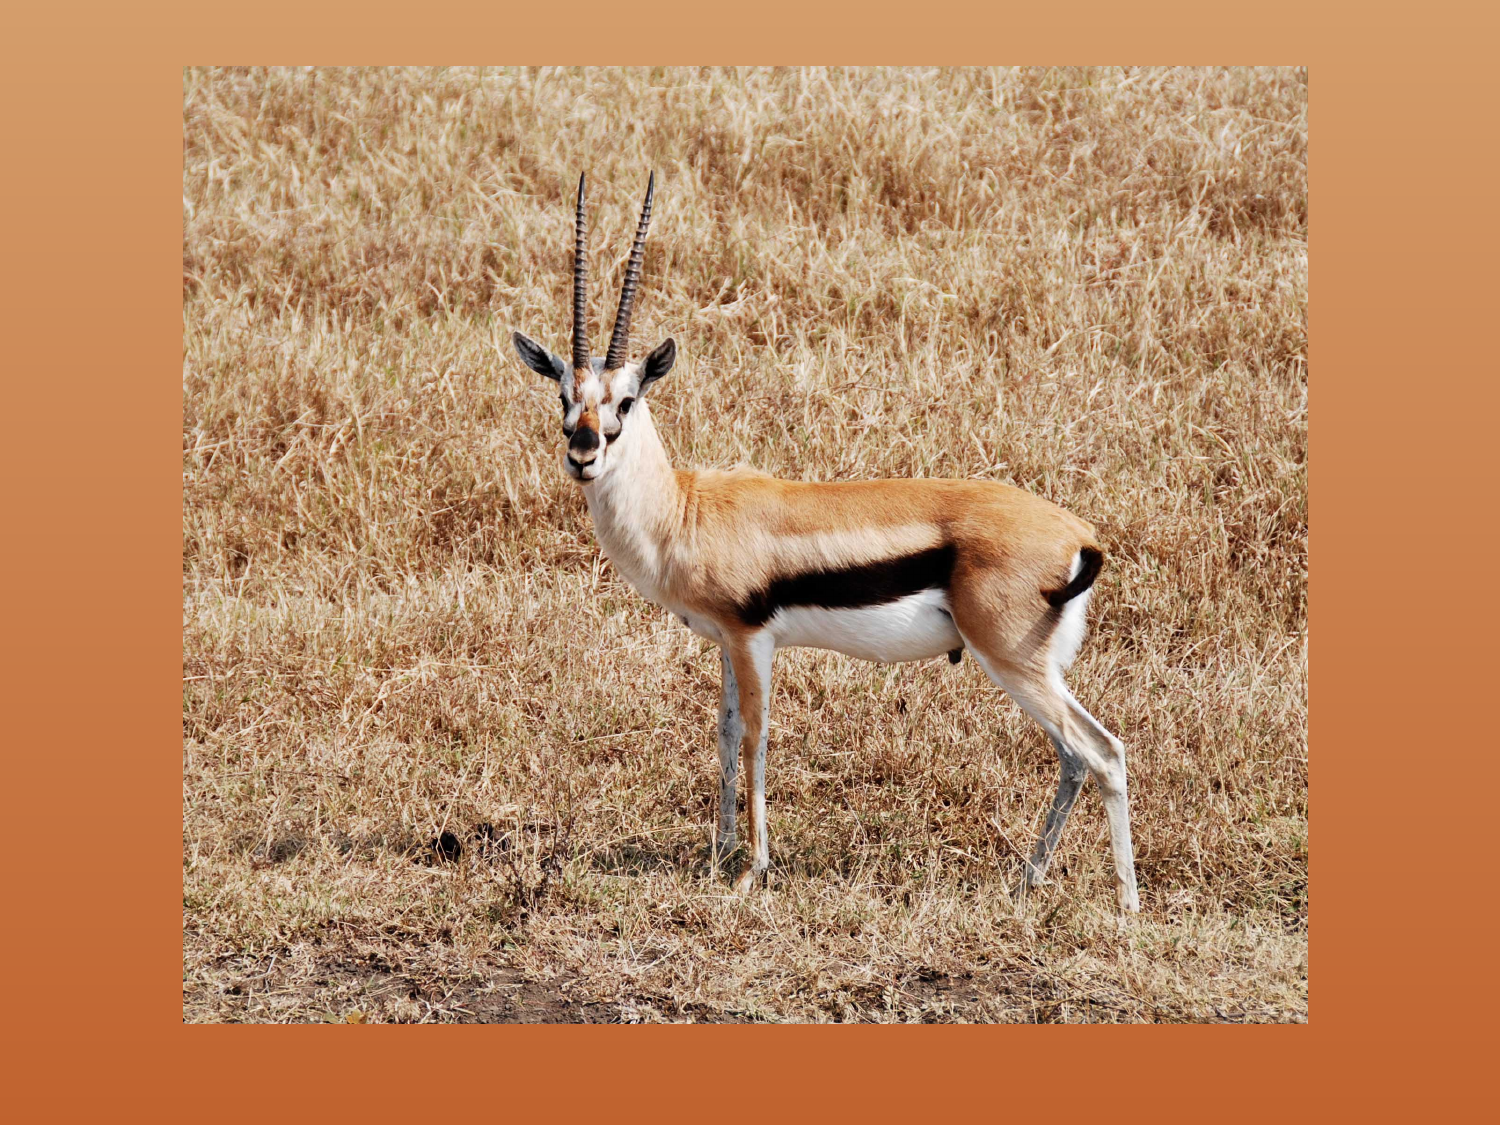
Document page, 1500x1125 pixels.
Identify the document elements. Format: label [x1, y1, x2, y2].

picture [183, 66, 1308, 1024]
